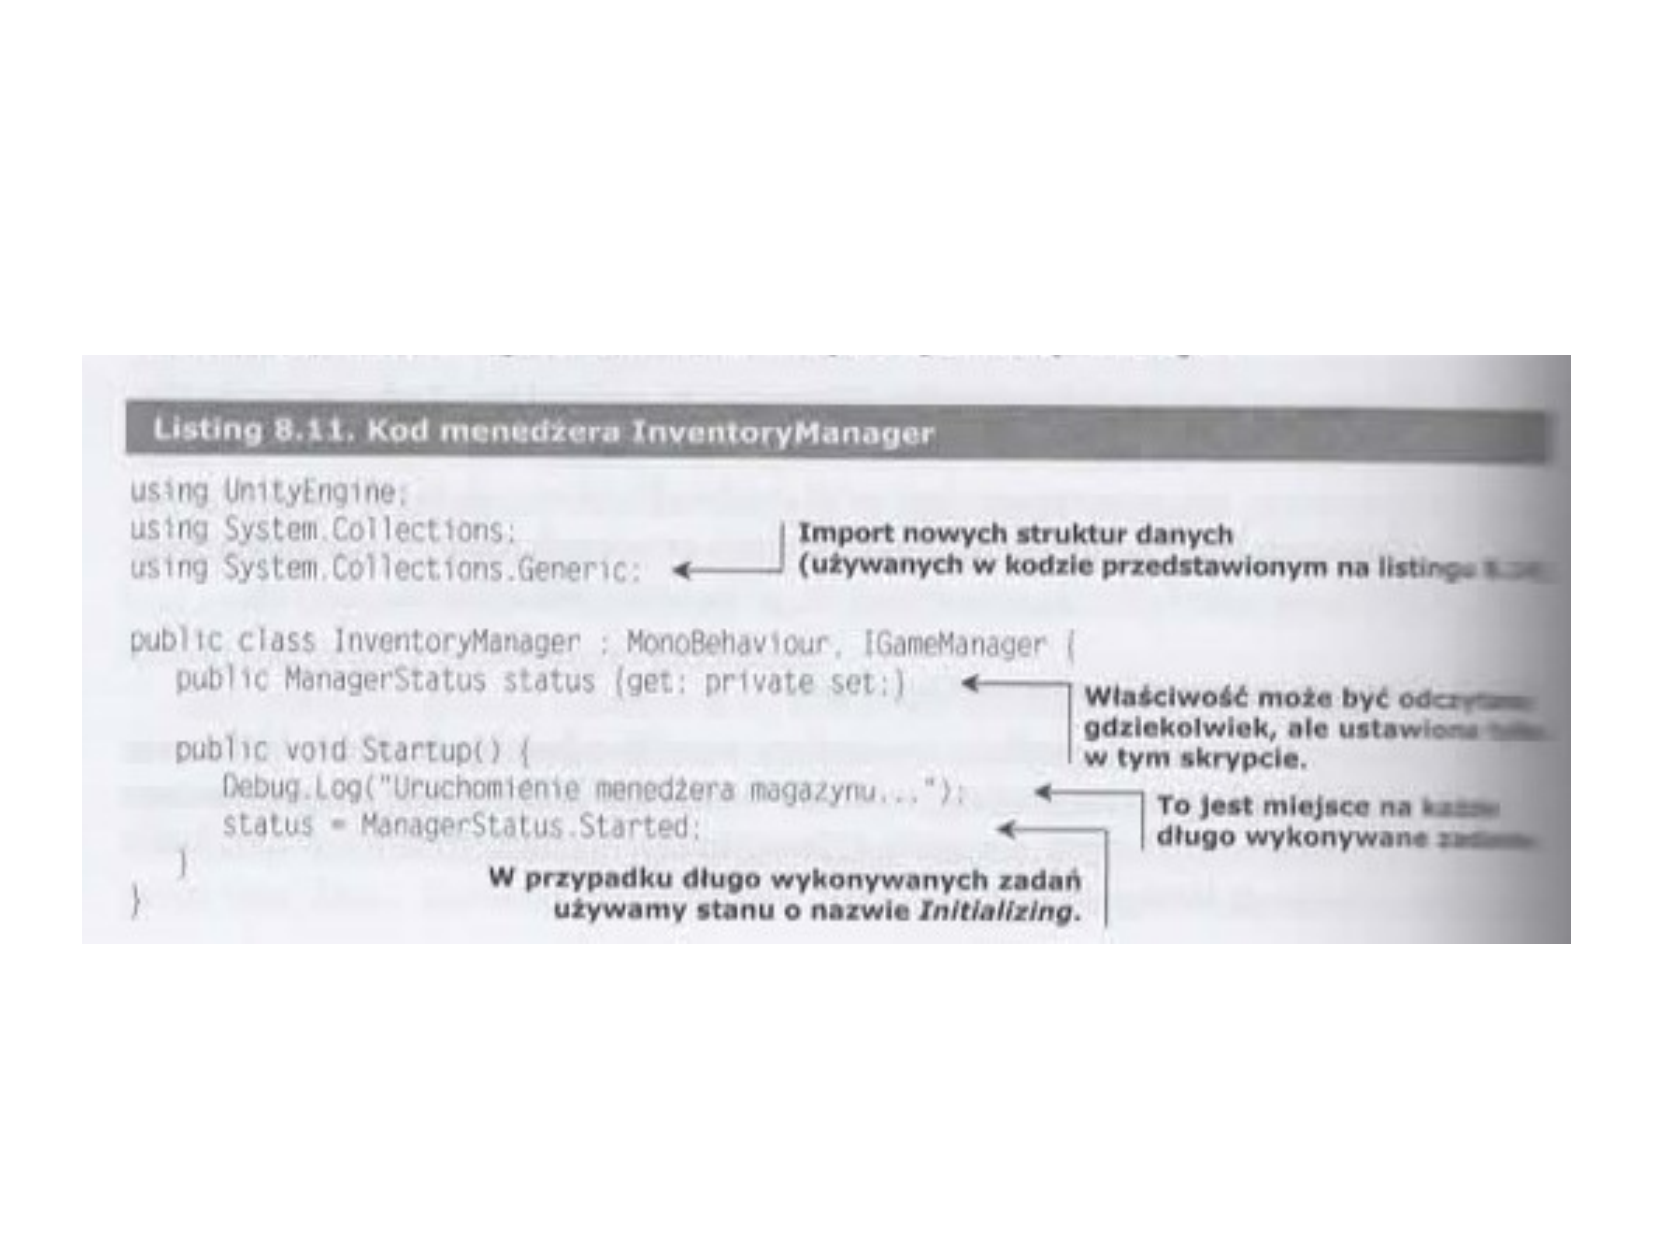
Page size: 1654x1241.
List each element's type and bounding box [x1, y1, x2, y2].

picture [82, 355, 1571, 945]
